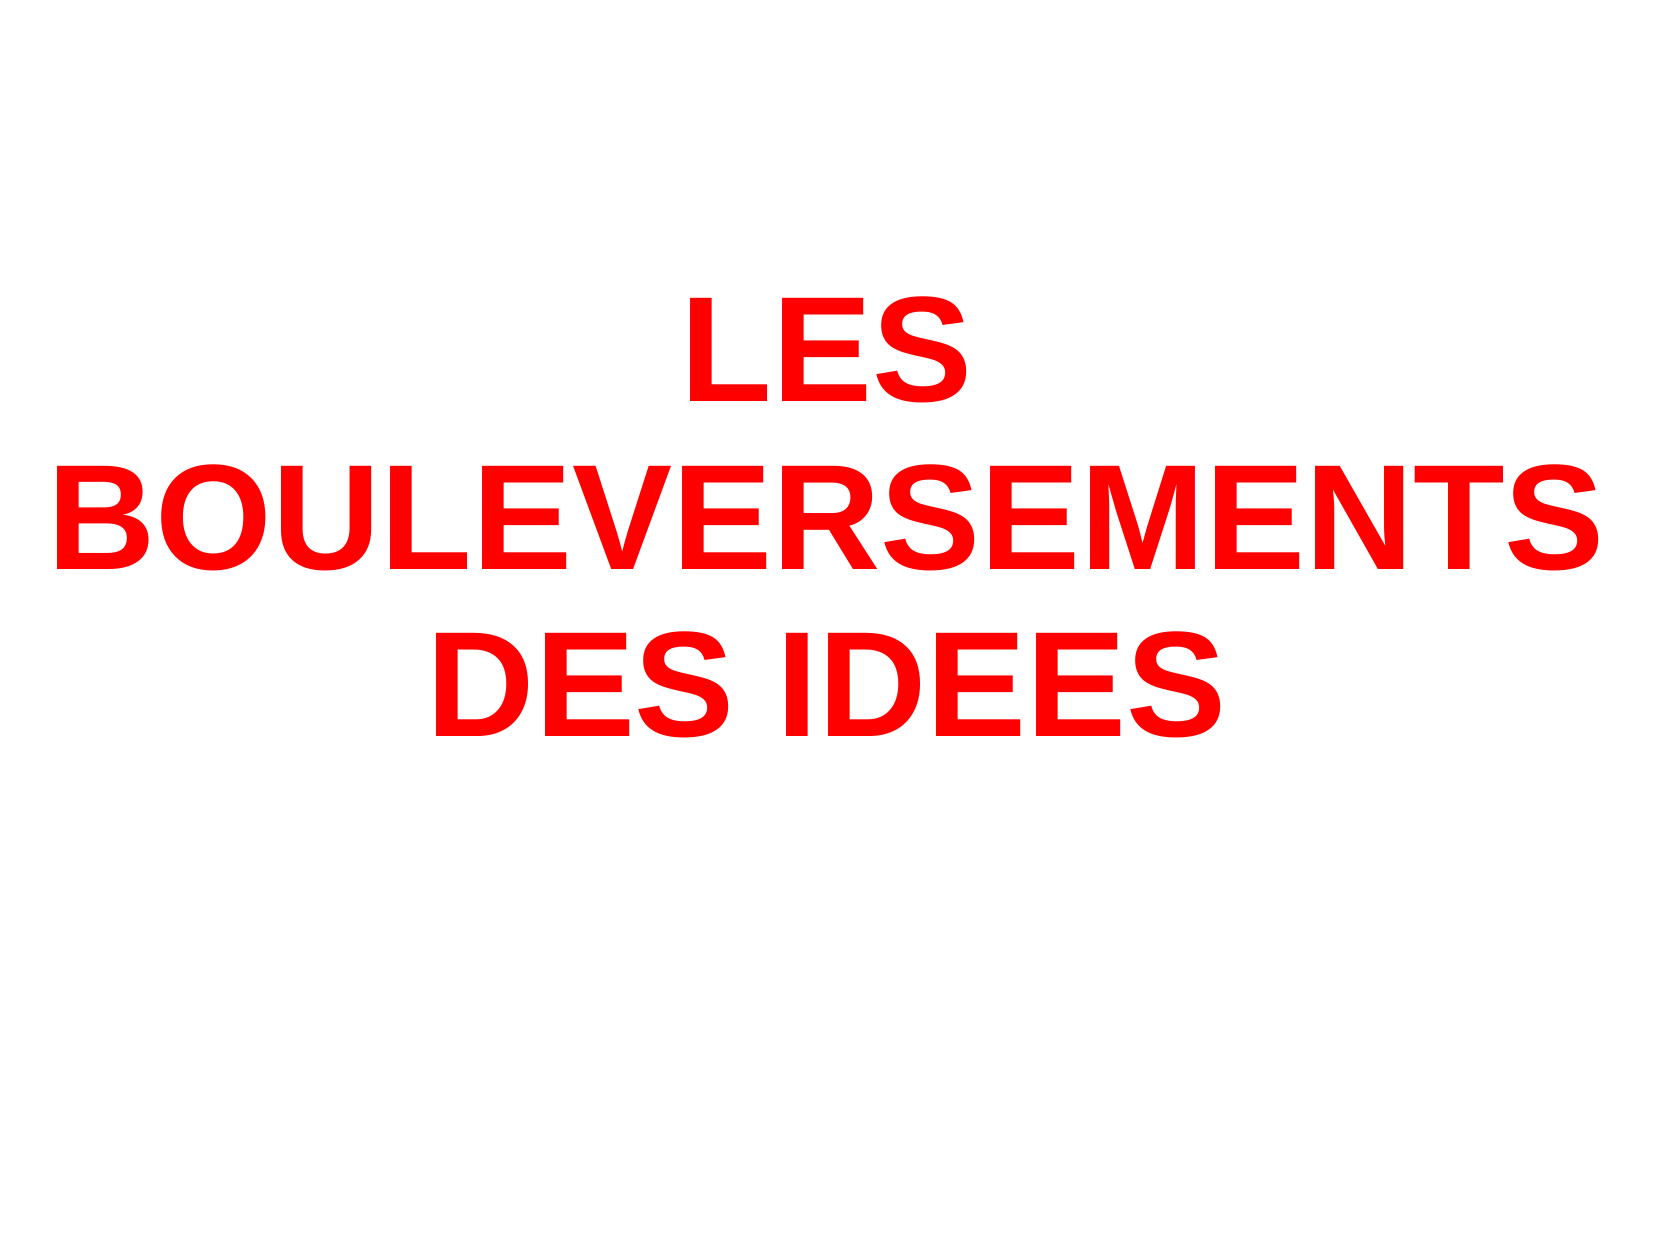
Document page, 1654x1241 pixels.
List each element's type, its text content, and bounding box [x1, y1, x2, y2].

title LES BOULEVERSEMENTS DES IDEES [29, 265, 1625, 769]
